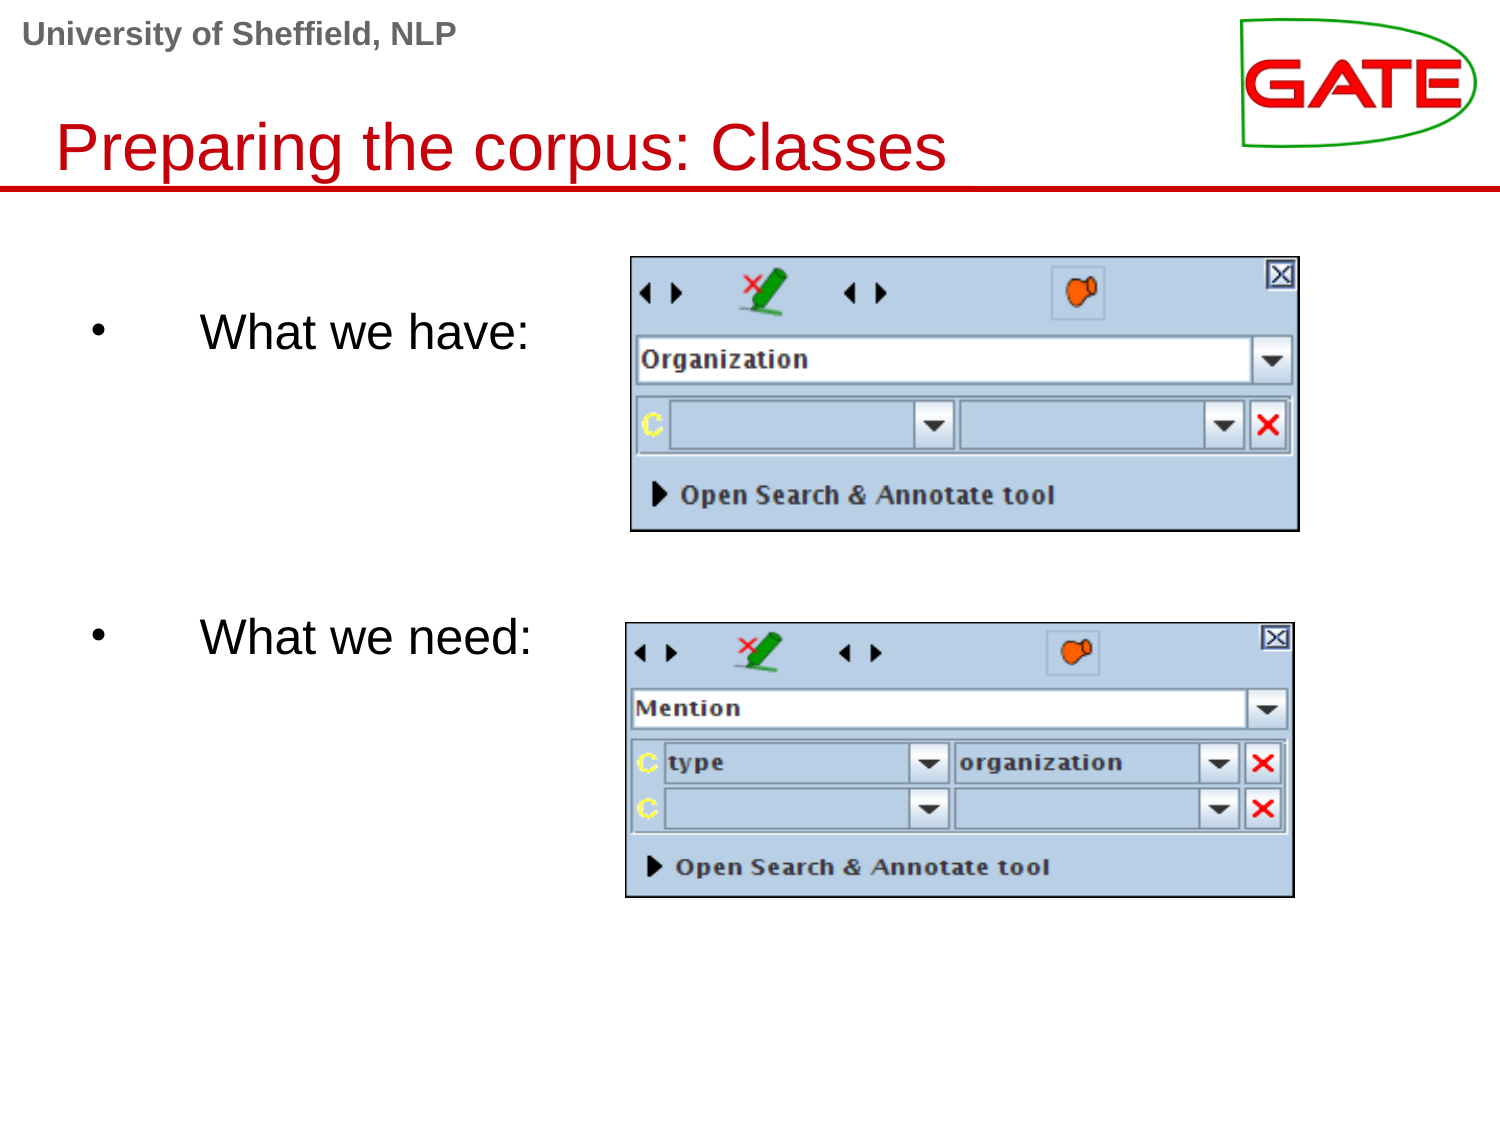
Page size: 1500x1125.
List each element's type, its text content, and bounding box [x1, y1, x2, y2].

picture [625, 622, 1295, 898]
list What we have: What we need: [75, 290, 1425, 1034]
title Preparing the corpus: Classes [41, 37, 1391, 254]
picture [1240, 18, 1477, 148]
picture [630, 256, 1300, 532]
